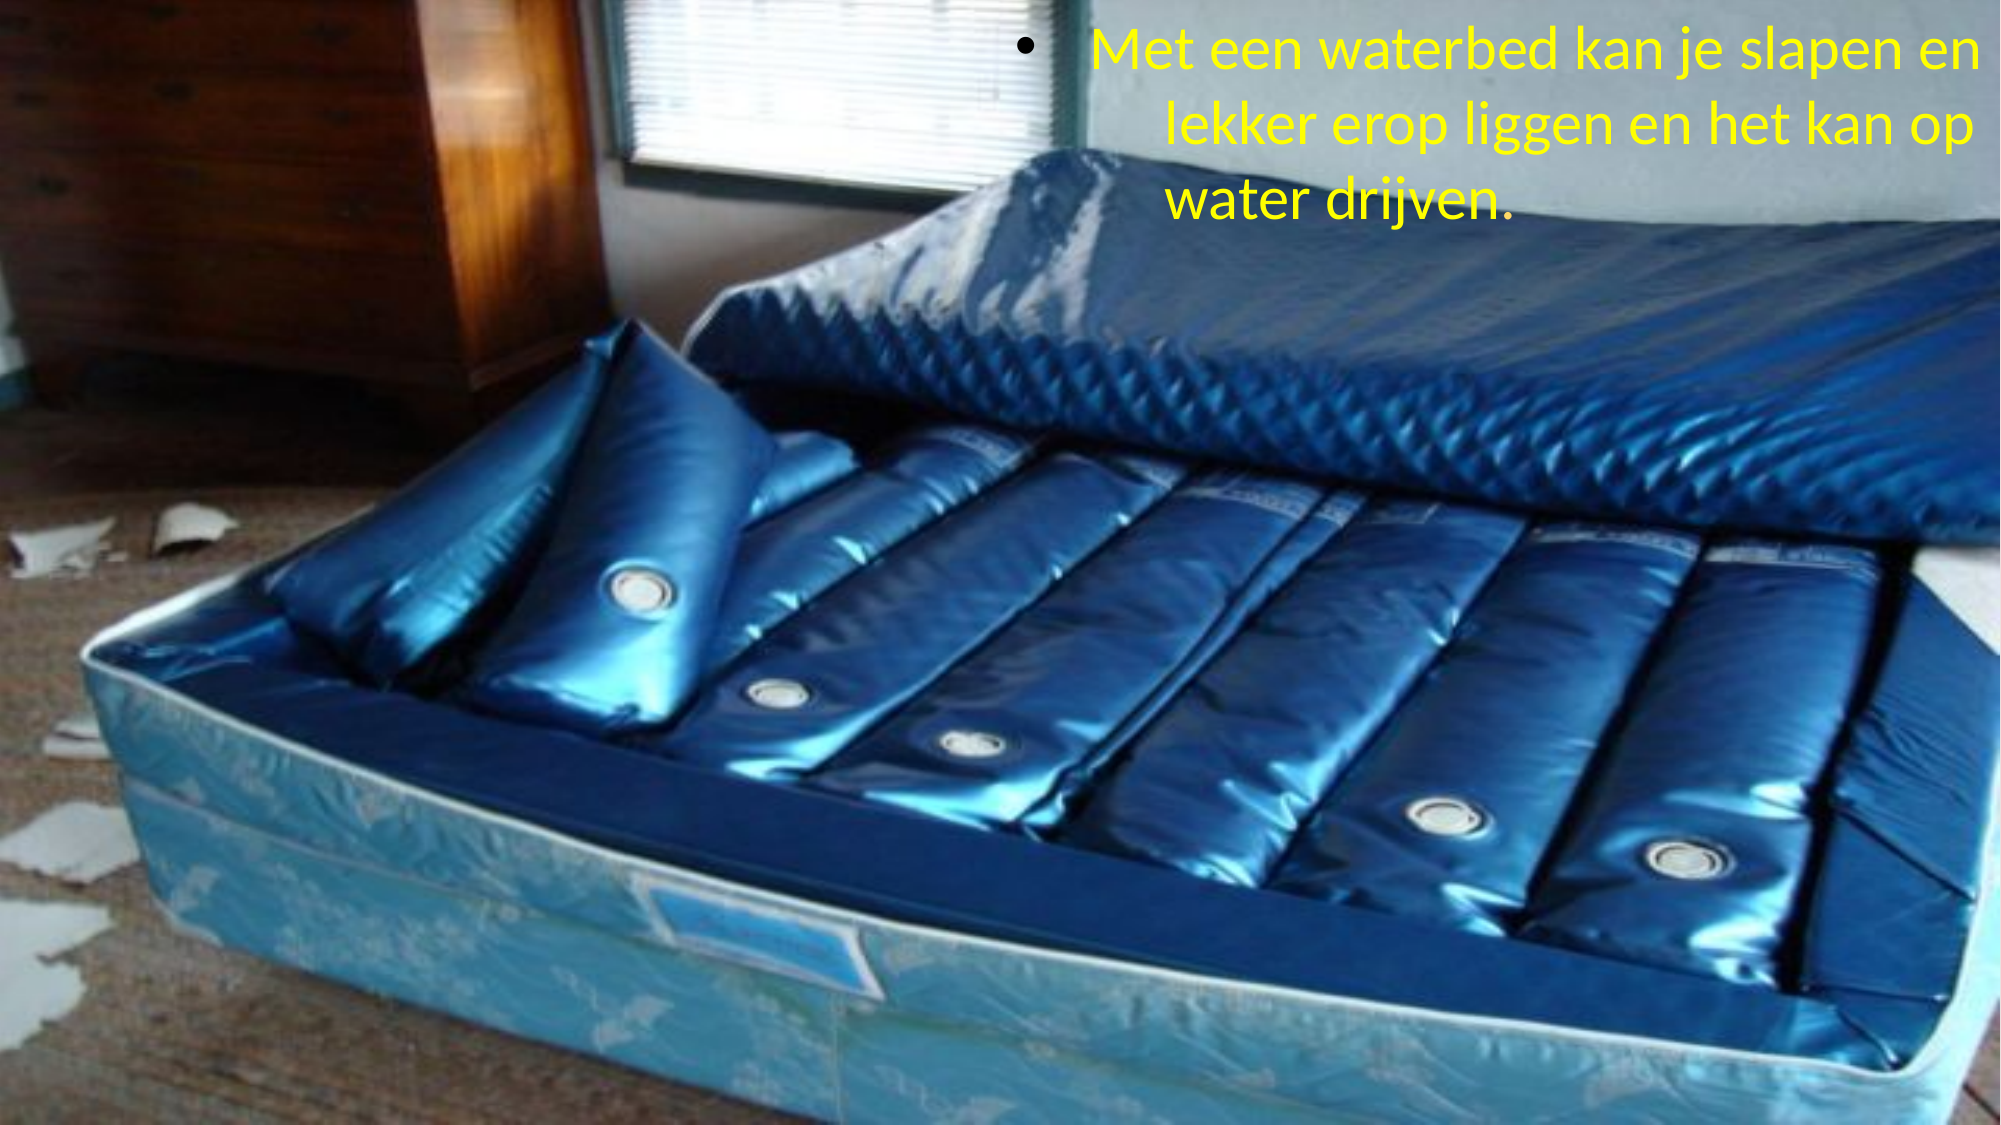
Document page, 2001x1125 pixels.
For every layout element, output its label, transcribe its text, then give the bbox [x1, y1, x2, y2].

text_box Met een waterbed kan je slapen en lekker erop liggen en het kan op water drijven. [999, 0, 2000, 243]
picture [0, 0, 2000, 1125]
